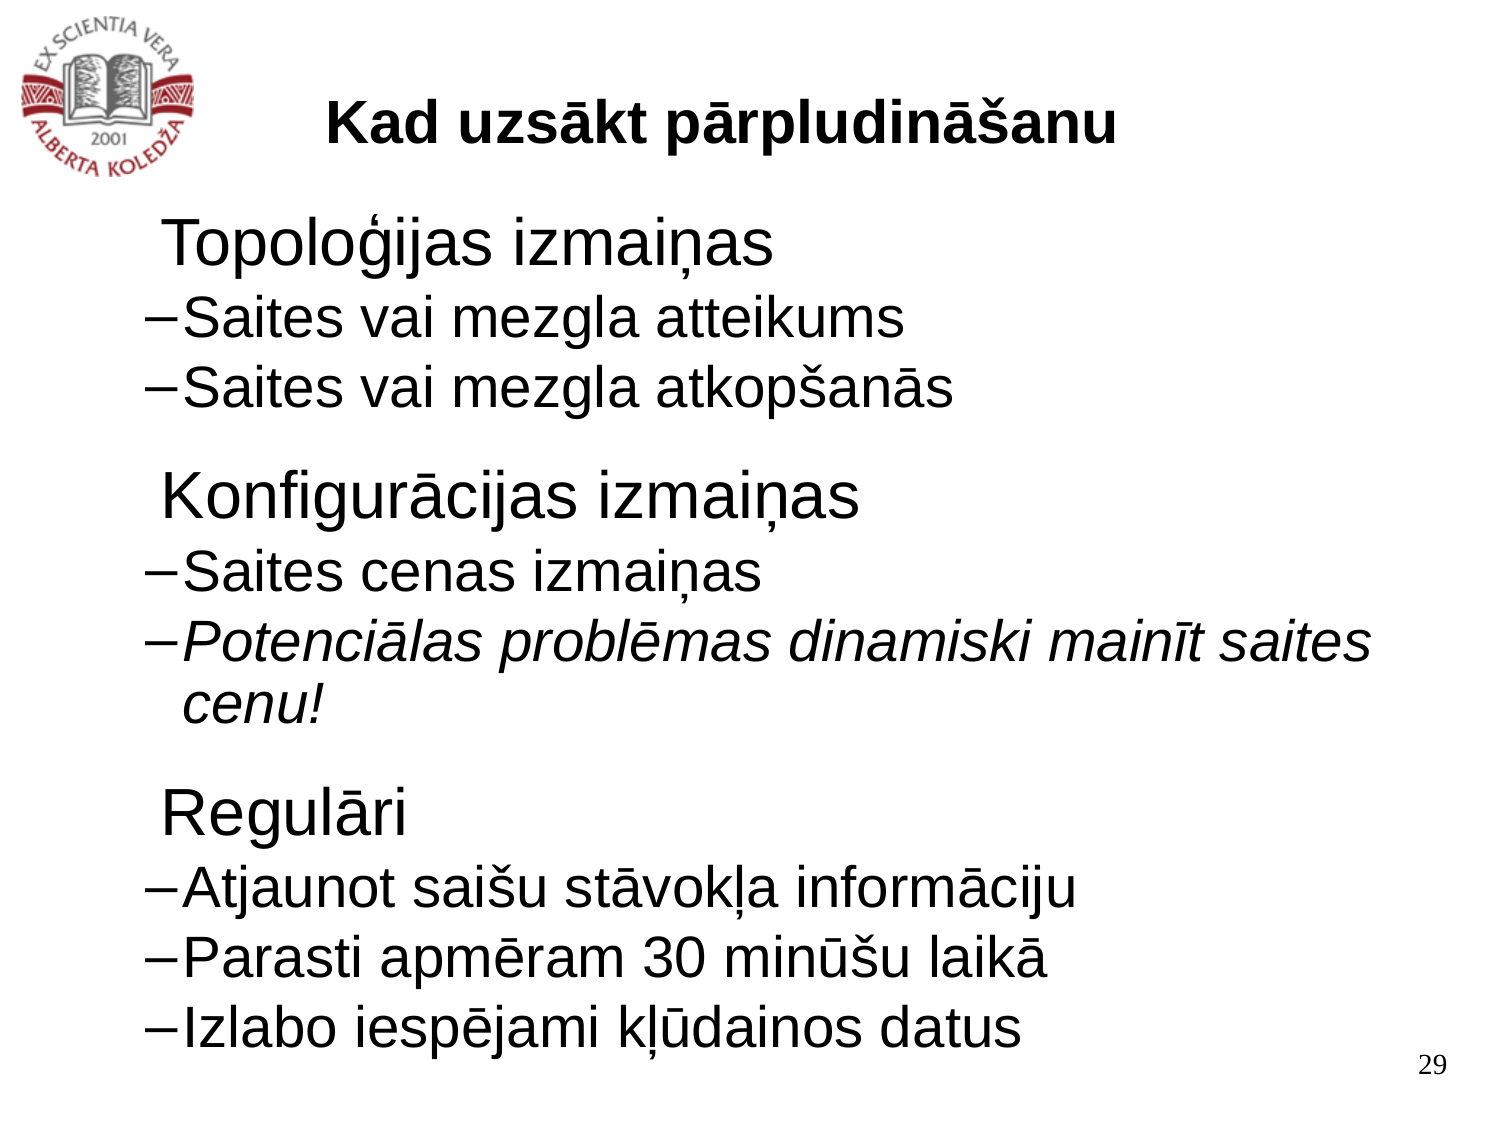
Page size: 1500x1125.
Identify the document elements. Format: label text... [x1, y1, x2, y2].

picture [21, 16, 194, 177]
list Topoloģijas izmaiņas Saites vai mezgla atteikums Saites vai mezgla atkopšanās Konfigurācijas izmaiņas Saites cenas izmaiņas Potenciālas problēmas dinamiski mainīt saites cenu! Regulāri Atjaunot saišu stāvokļa informāciju Parasti apmēram 30 minūšu laikā Izlabo iespējami kļūdainos datus [74, 200, 1463, 1101]
title Kad uzsākt pārpludināšanu [50, 62, 1374, 175]
